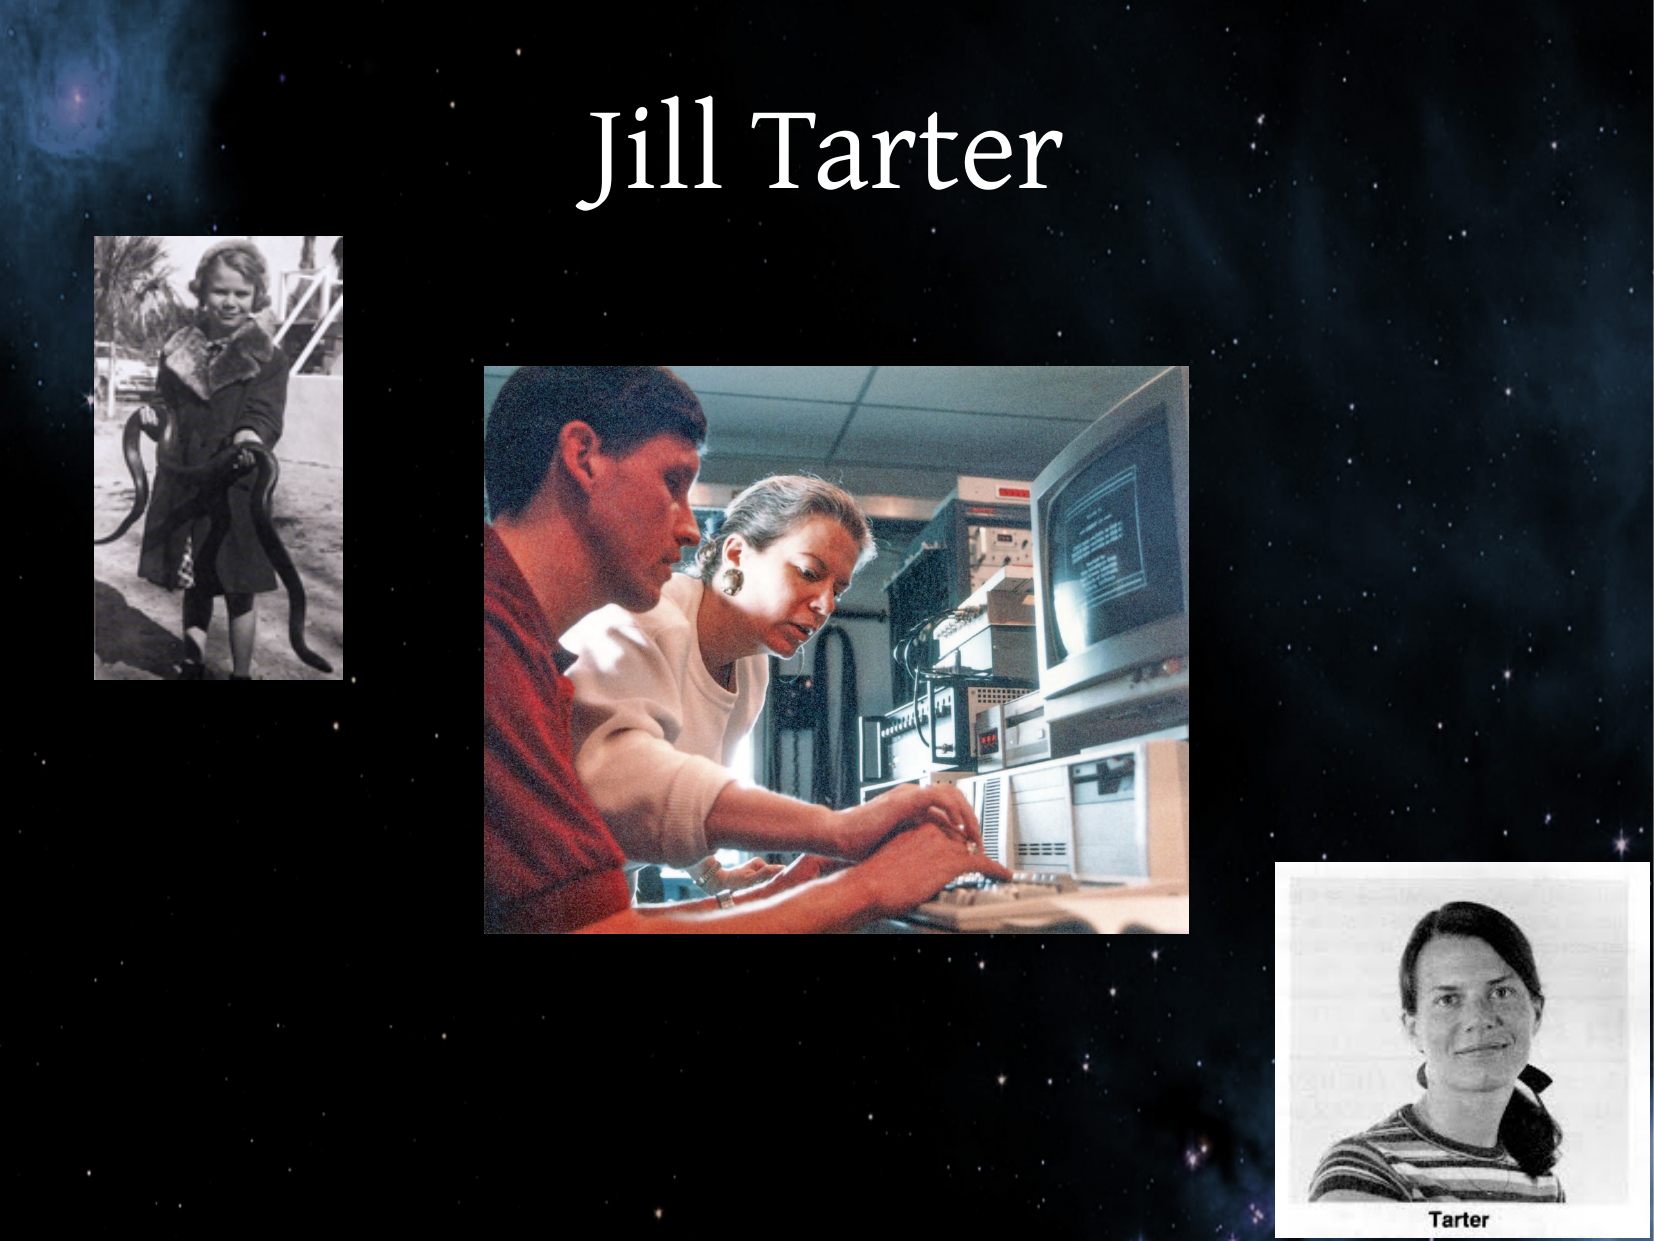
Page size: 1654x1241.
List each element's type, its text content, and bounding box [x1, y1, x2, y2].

title Jill Tarter [82, 49, 1571, 257]
picture [0, 0, 1654, 1241]
